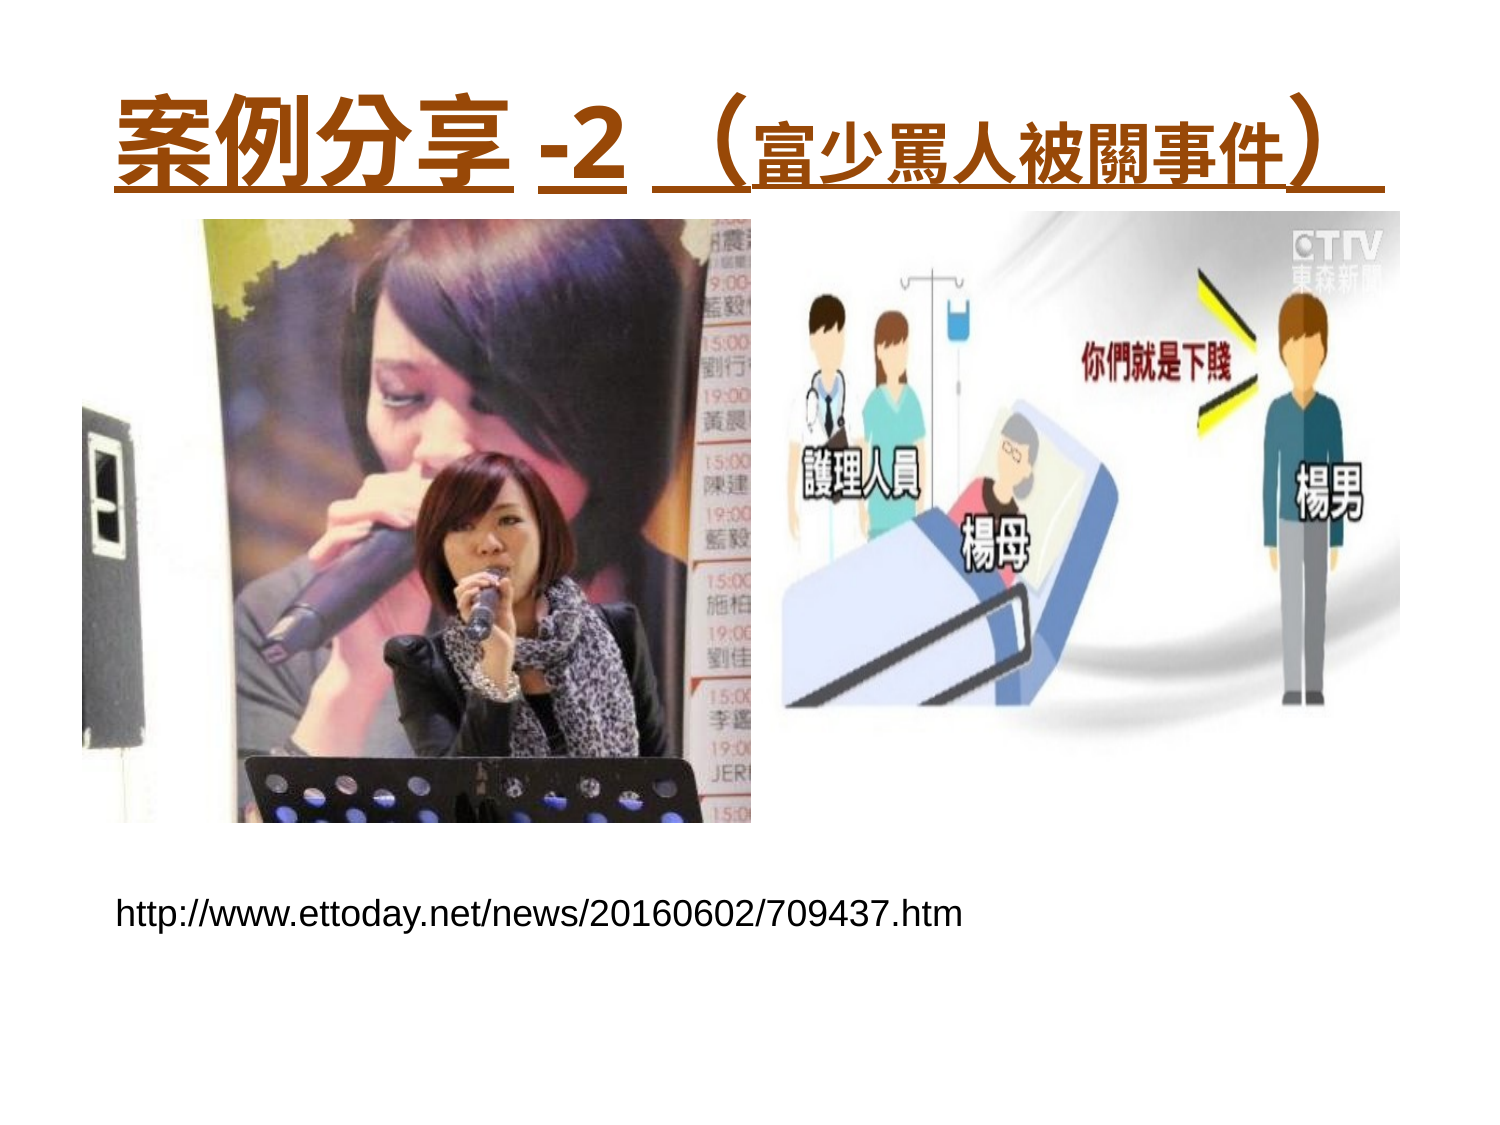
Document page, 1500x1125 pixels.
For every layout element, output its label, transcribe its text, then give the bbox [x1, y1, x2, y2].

picture [82, 219, 751, 823]
picture [753, 211, 1400, 823]
title 案例分享-2（富少罵人被關事件） [75, 45, 1426, 233]
text_box http://www.ettoday.net/news/20160602/709437.htm [100, 881, 1341, 942]
